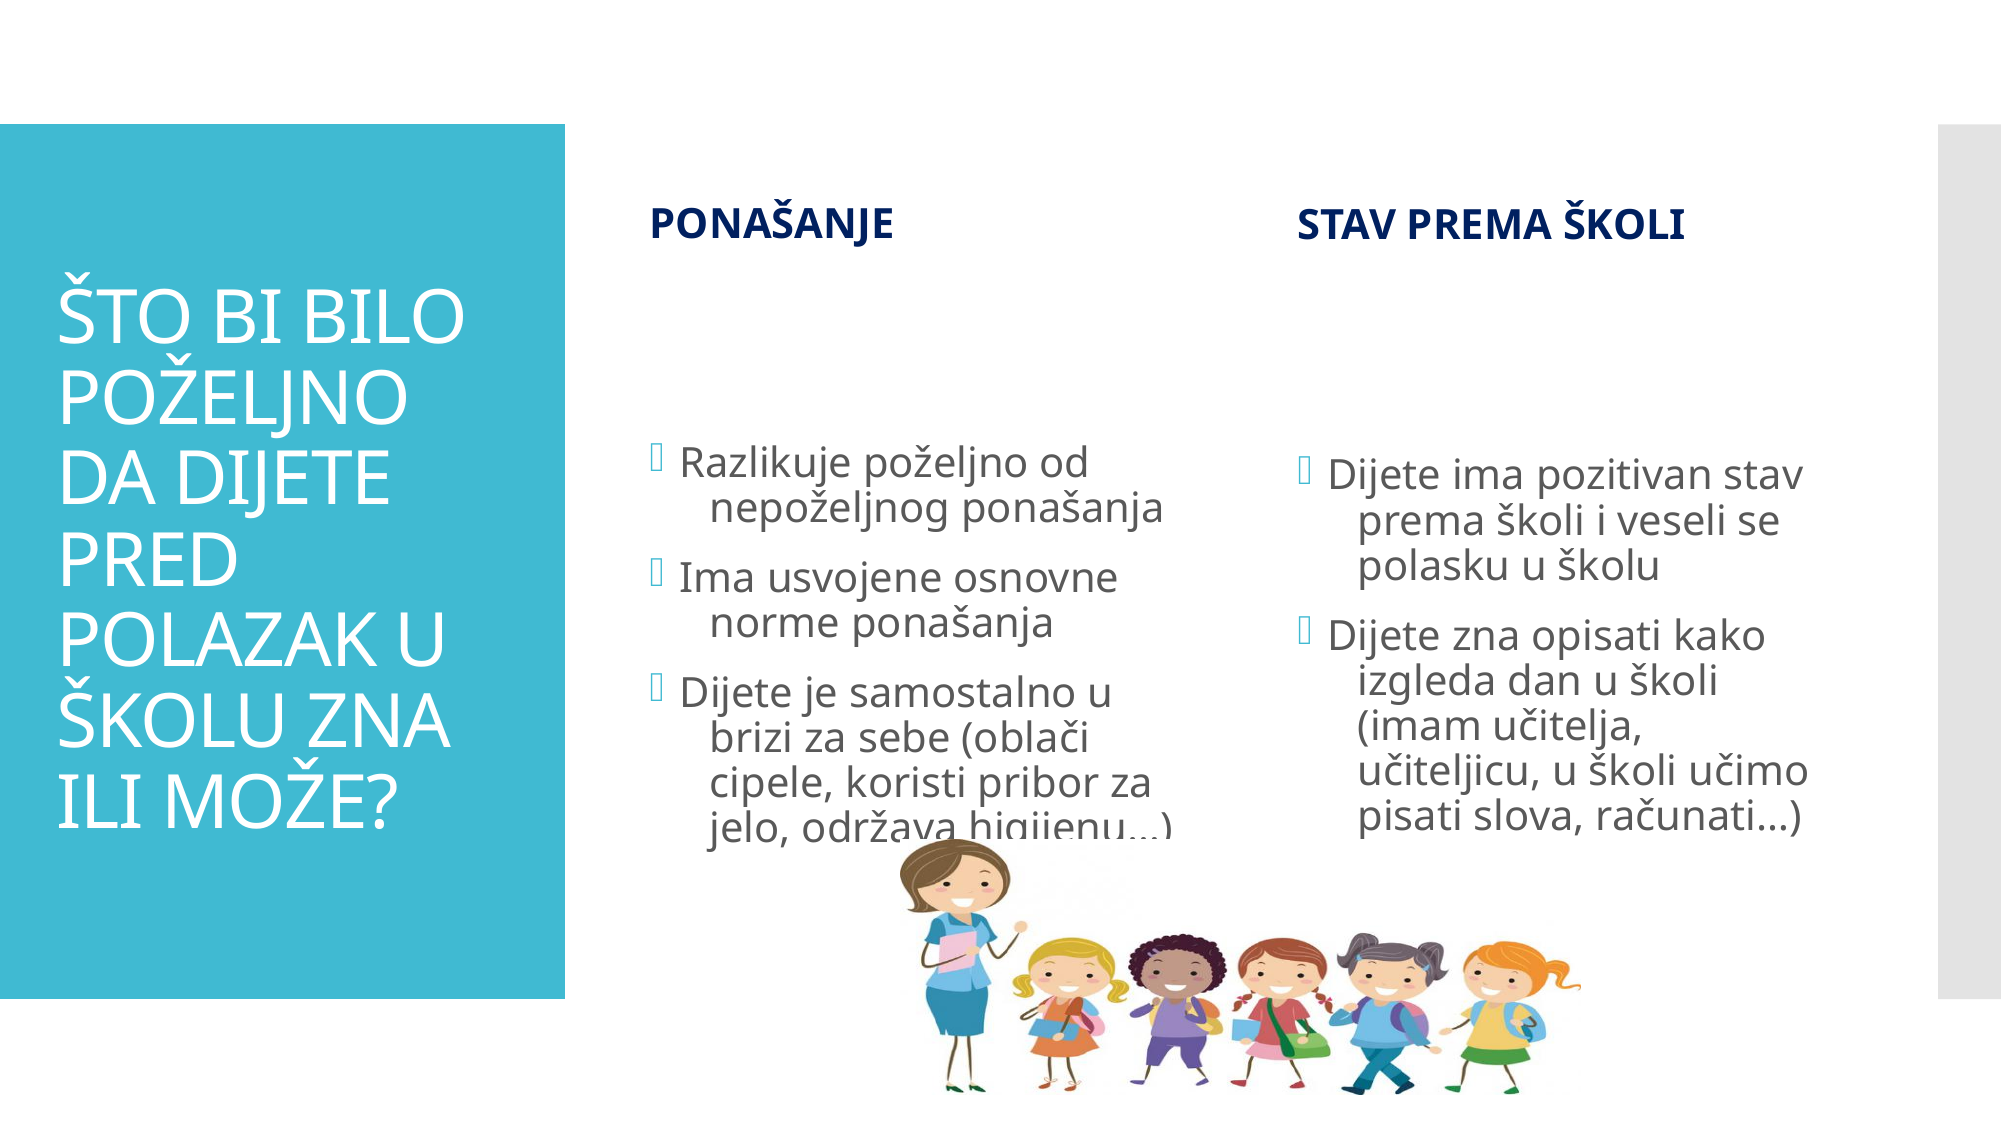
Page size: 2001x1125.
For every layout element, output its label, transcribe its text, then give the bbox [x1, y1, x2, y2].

list Razlikuje poželjno od nepoželjnog ponašanja Ima usvojene osnovne norme ponašanja Dijete je samostalno u brizi za sebe (oblači cipele, koristi pribor za jelo, održava higijenu…) [634, 316, 1205, 977]
picture [900, 839, 1581, 1095]
title ŠTO BI BILO POŽELJNO DA DIJETE PRED POLAZAK U ŠKOLU ZNA ILI MOŽE? [41, 184, 526, 940]
list STAV PREMA ŠKOLI [1282, 167, 1853, 302]
list PONAŠANJE [634, 167, 1205, 301]
list Dijete ima pozitivan stav prema školi i veseli se polasku u školu Dijete zna opisati kako izgleda dan u školi (imam učitelja, učiteljicu, u školi učimo pisati slova, računati…) [1282, 316, 1853, 977]
